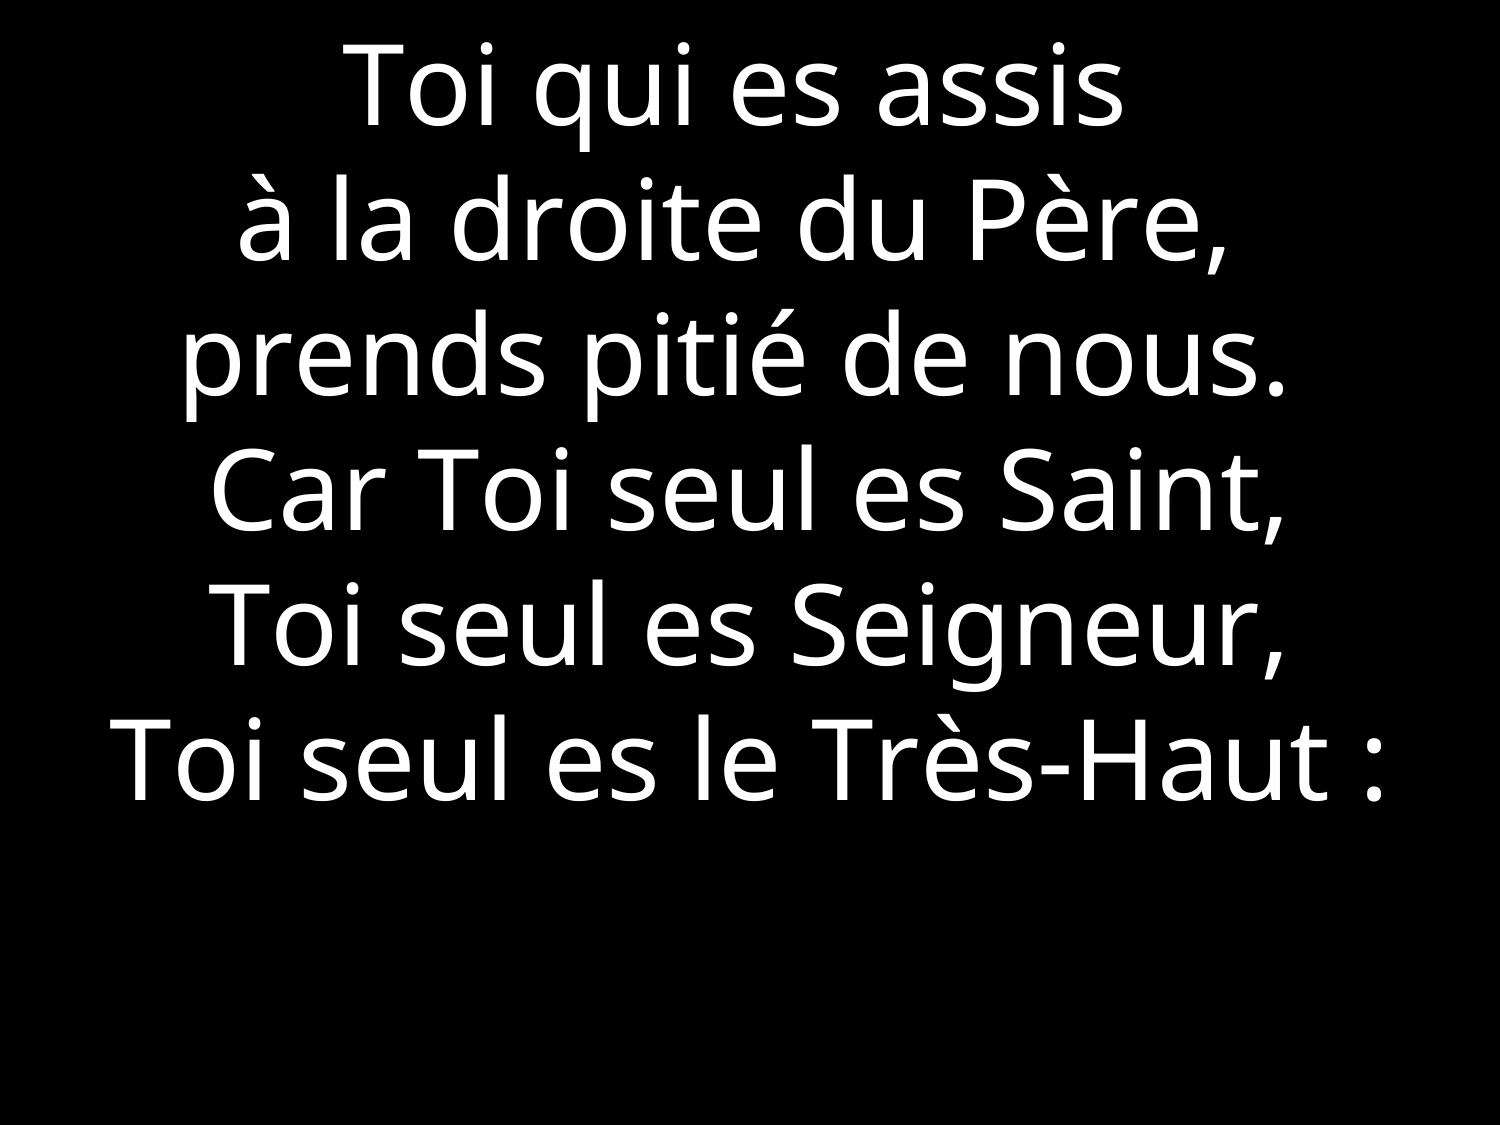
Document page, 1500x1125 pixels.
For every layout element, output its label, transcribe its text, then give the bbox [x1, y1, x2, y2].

title Toi qui es assis à la droite du Père, prends pitié de nous. Car Toi seul es Saint, Toi seul es Seigneur, Toi seul es le Très-Haut : [23, 0, 1477, 260]
